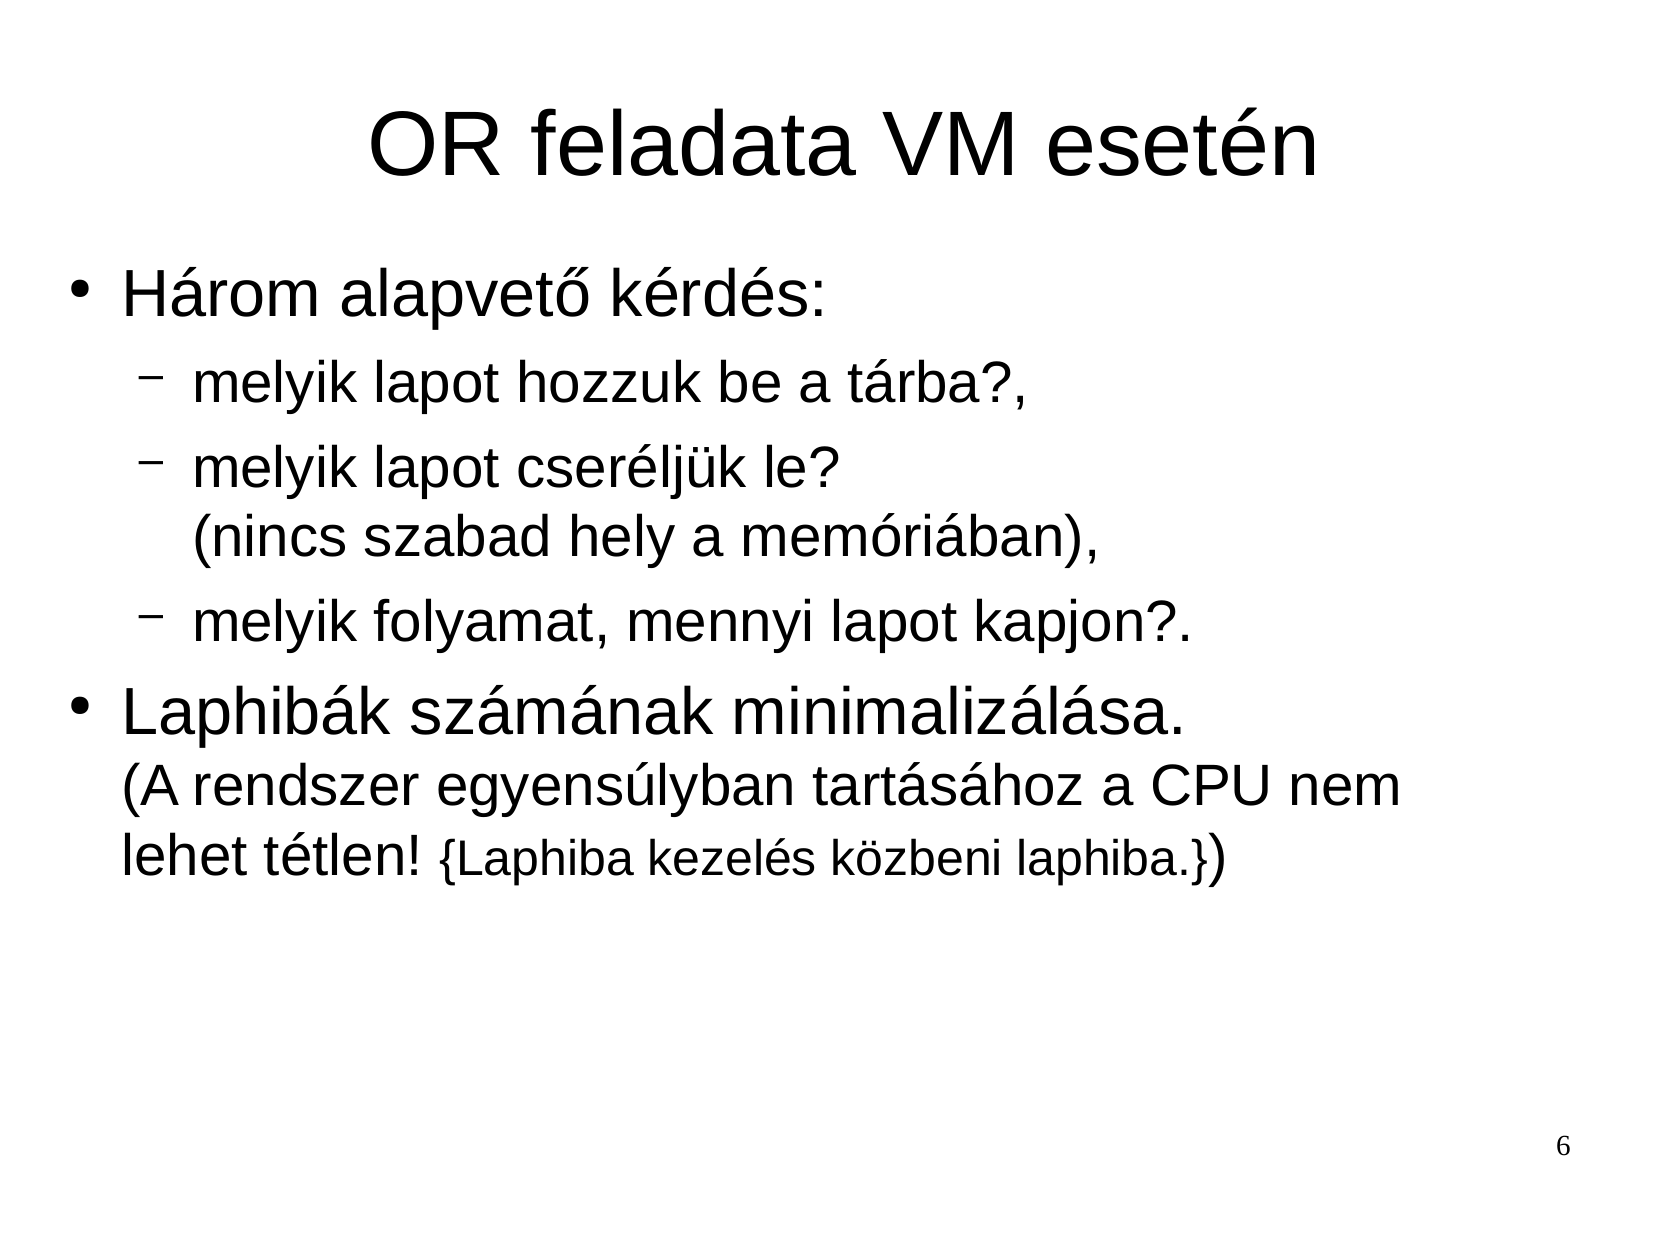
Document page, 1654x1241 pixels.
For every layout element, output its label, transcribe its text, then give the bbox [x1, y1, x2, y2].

title OR feladata VM esetén [124, 35, 1530, 243]
list Három alapvető kérdés: melyik lapot hozzuk be a tárba?, melyik lapot cseréljük le? (nincs szabad hely a memóriában), melyik folyamat, mennyi lapot kapjon?. Laphibák számának minimalizálása. (A rendszer egyensúlyban tartásához a CPU nem lehet tétlen! {Laphiba kezelés közbeni laphiba.}) [35, 242, 1442, 1208]
